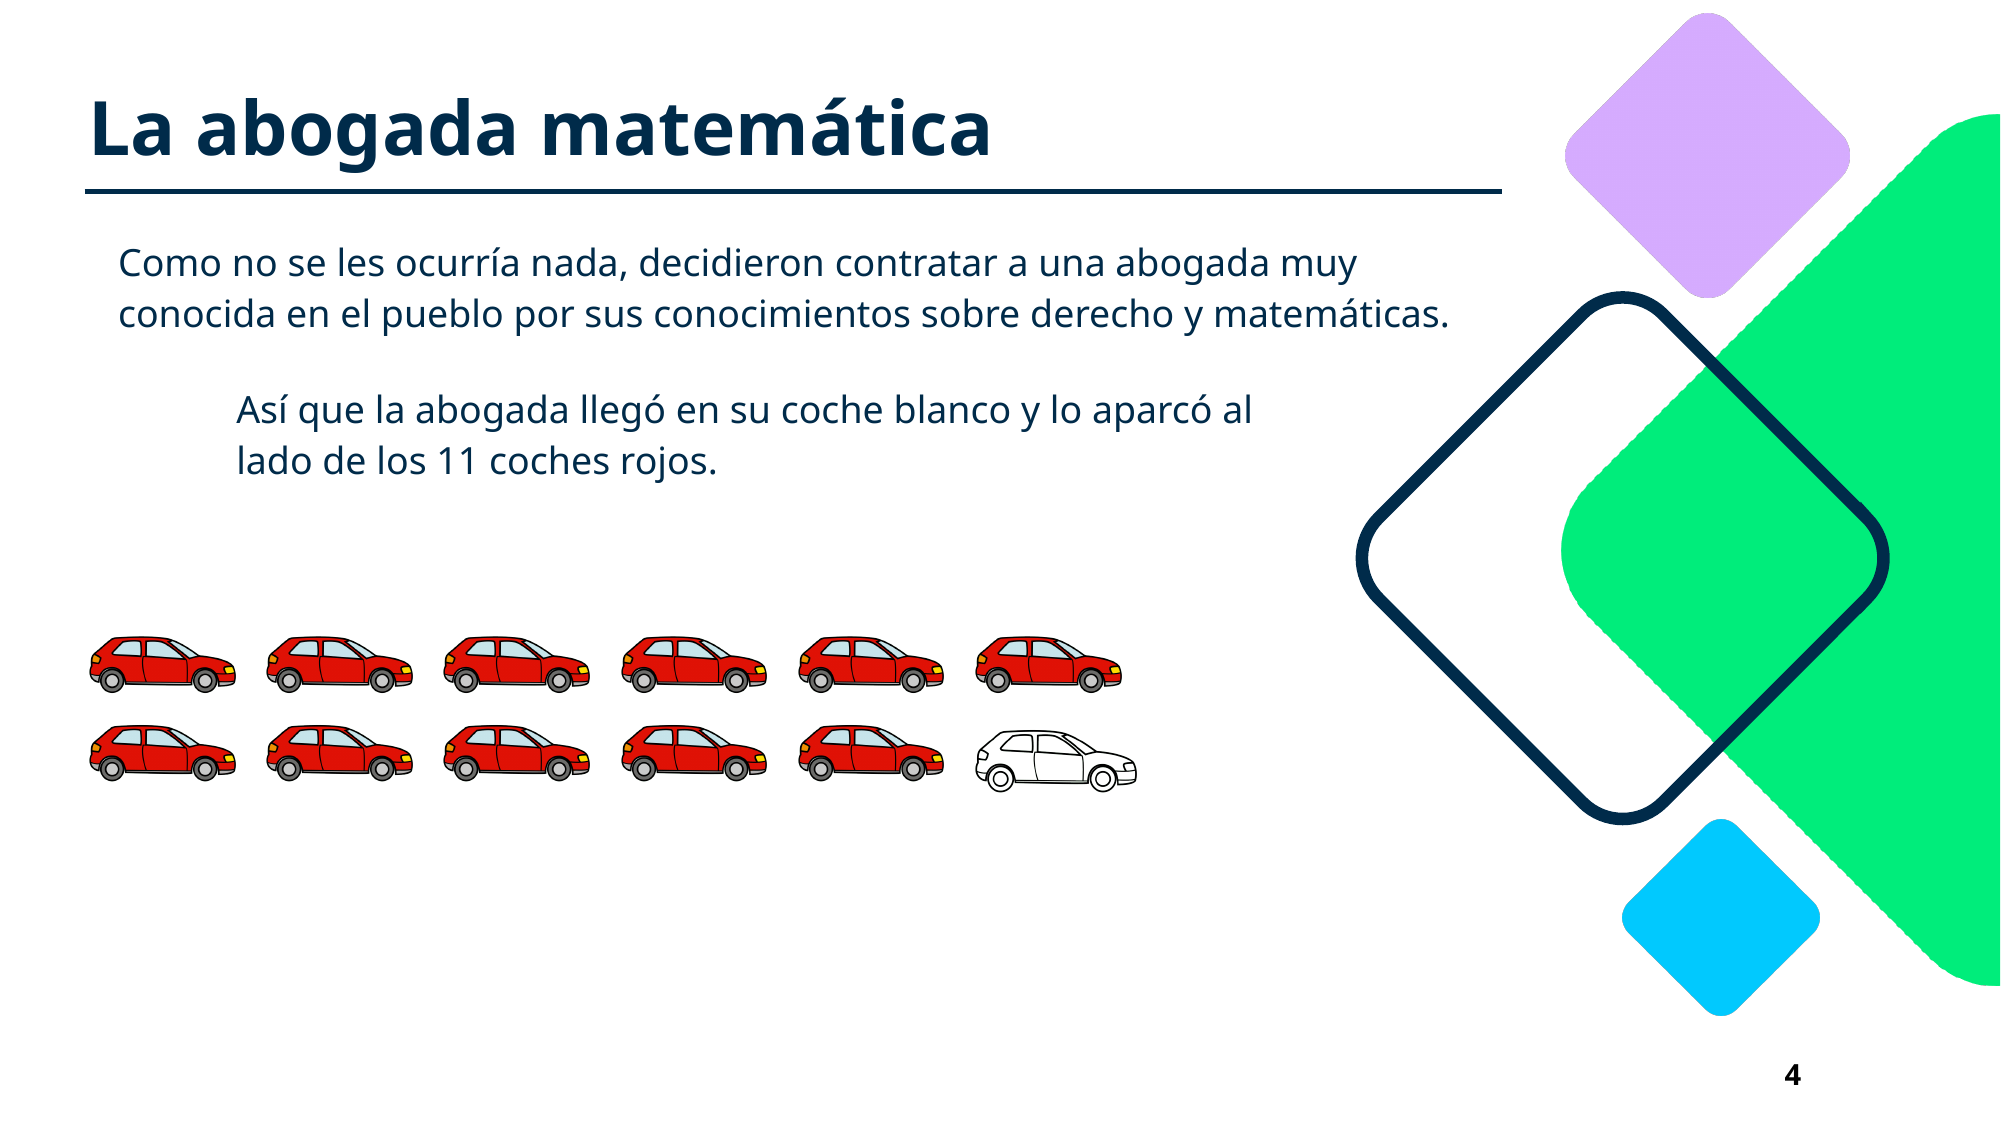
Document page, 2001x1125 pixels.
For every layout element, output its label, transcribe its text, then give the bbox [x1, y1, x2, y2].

picture [1561, 13, 2001, 1016]
picture [620, 590, 768, 827]
picture [265, 590, 414, 827]
picture [442, 590, 591, 827]
list Así que la abogada llegó en su coche blanco y lo aparcó al lado de los 11 coches rojos. [88, 354, 1329, 502]
picture [1561, 304, 1877, 812]
picture [797, 590, 945, 827]
picture [974, 590, 1138, 843]
title La abogada matemática [88, 29, 1329, 178]
list Como no se les ocurría nada, decidieron contratar a una abogada muy conocida en el pueblo por sus conocimientos sobre derecho y matemáticas. [0, 206, 1477, 355]
picture [88, 590, 237, 827]
